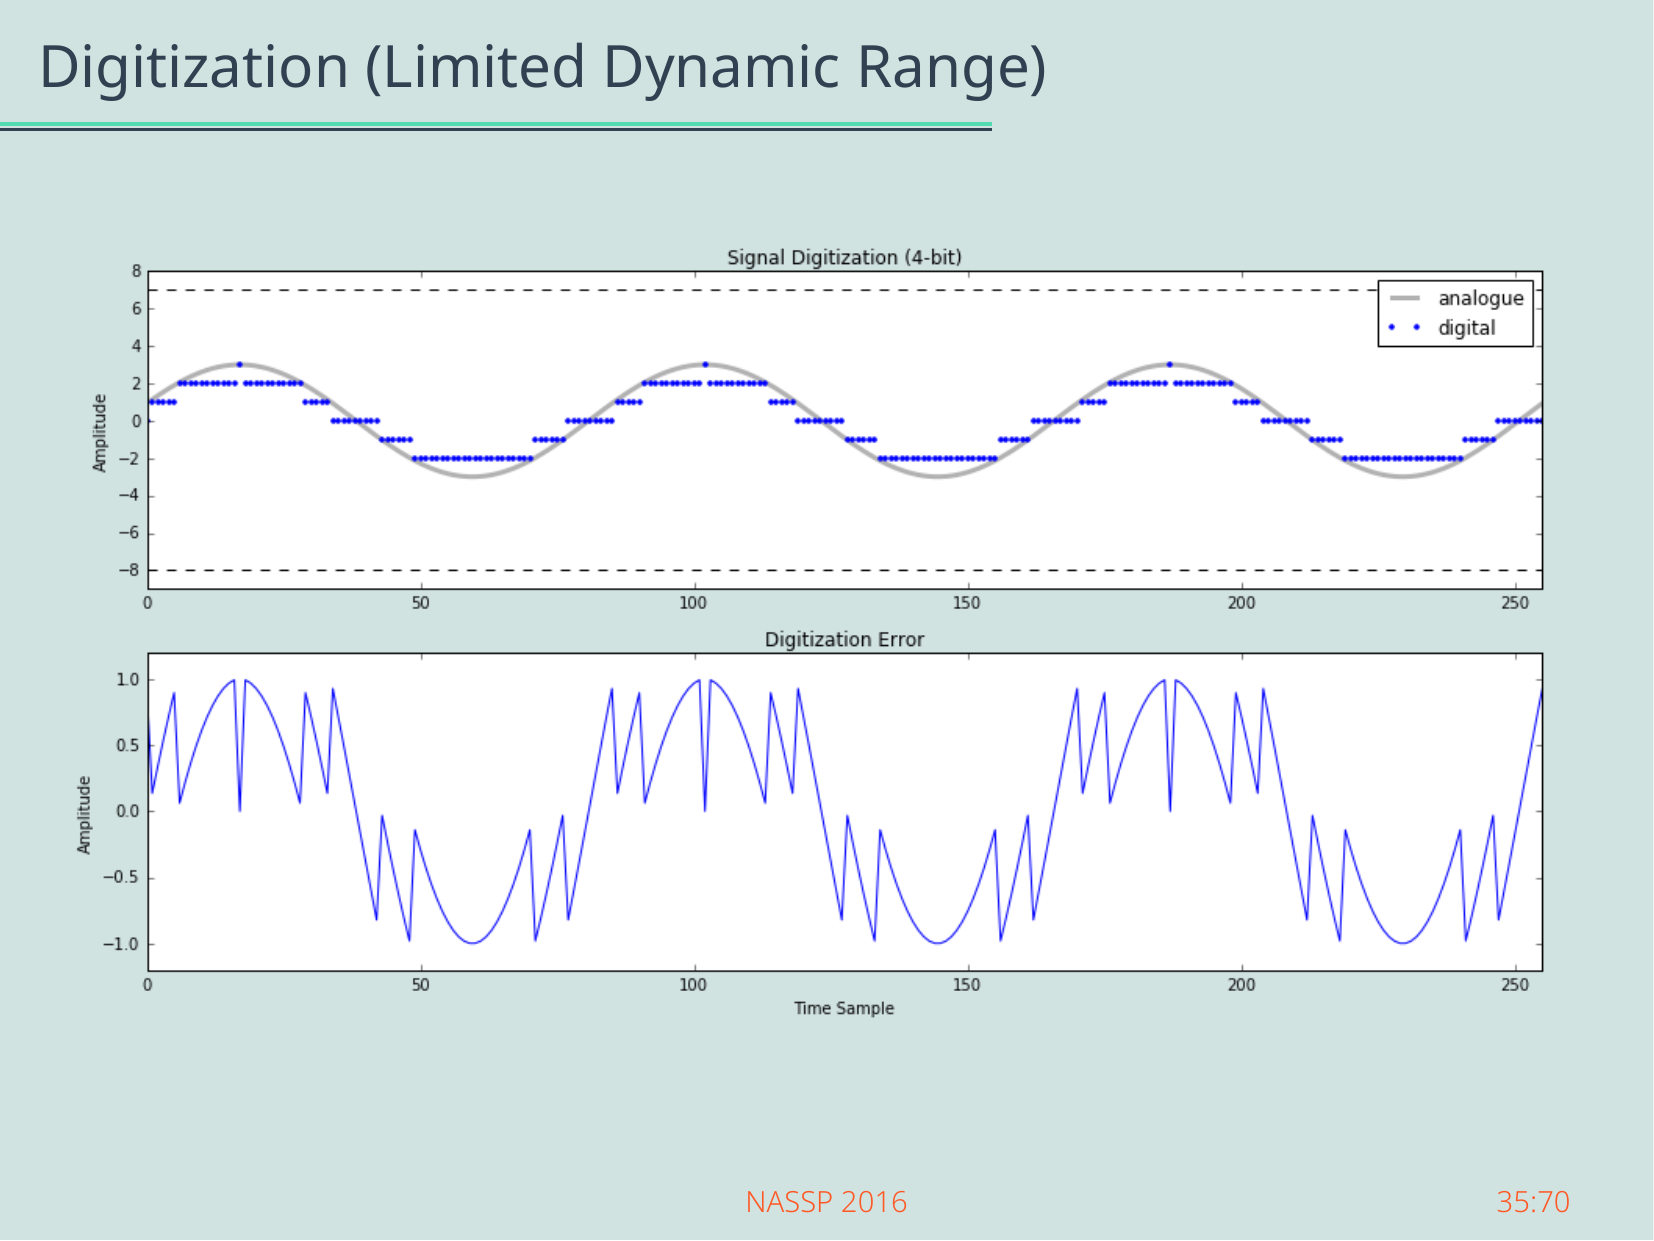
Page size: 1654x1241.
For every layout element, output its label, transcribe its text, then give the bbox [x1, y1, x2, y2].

picture [68, 238, 1553, 1027]
text_box Digitization (Limited Dynamic Range) [23, 17, 1063, 103]
